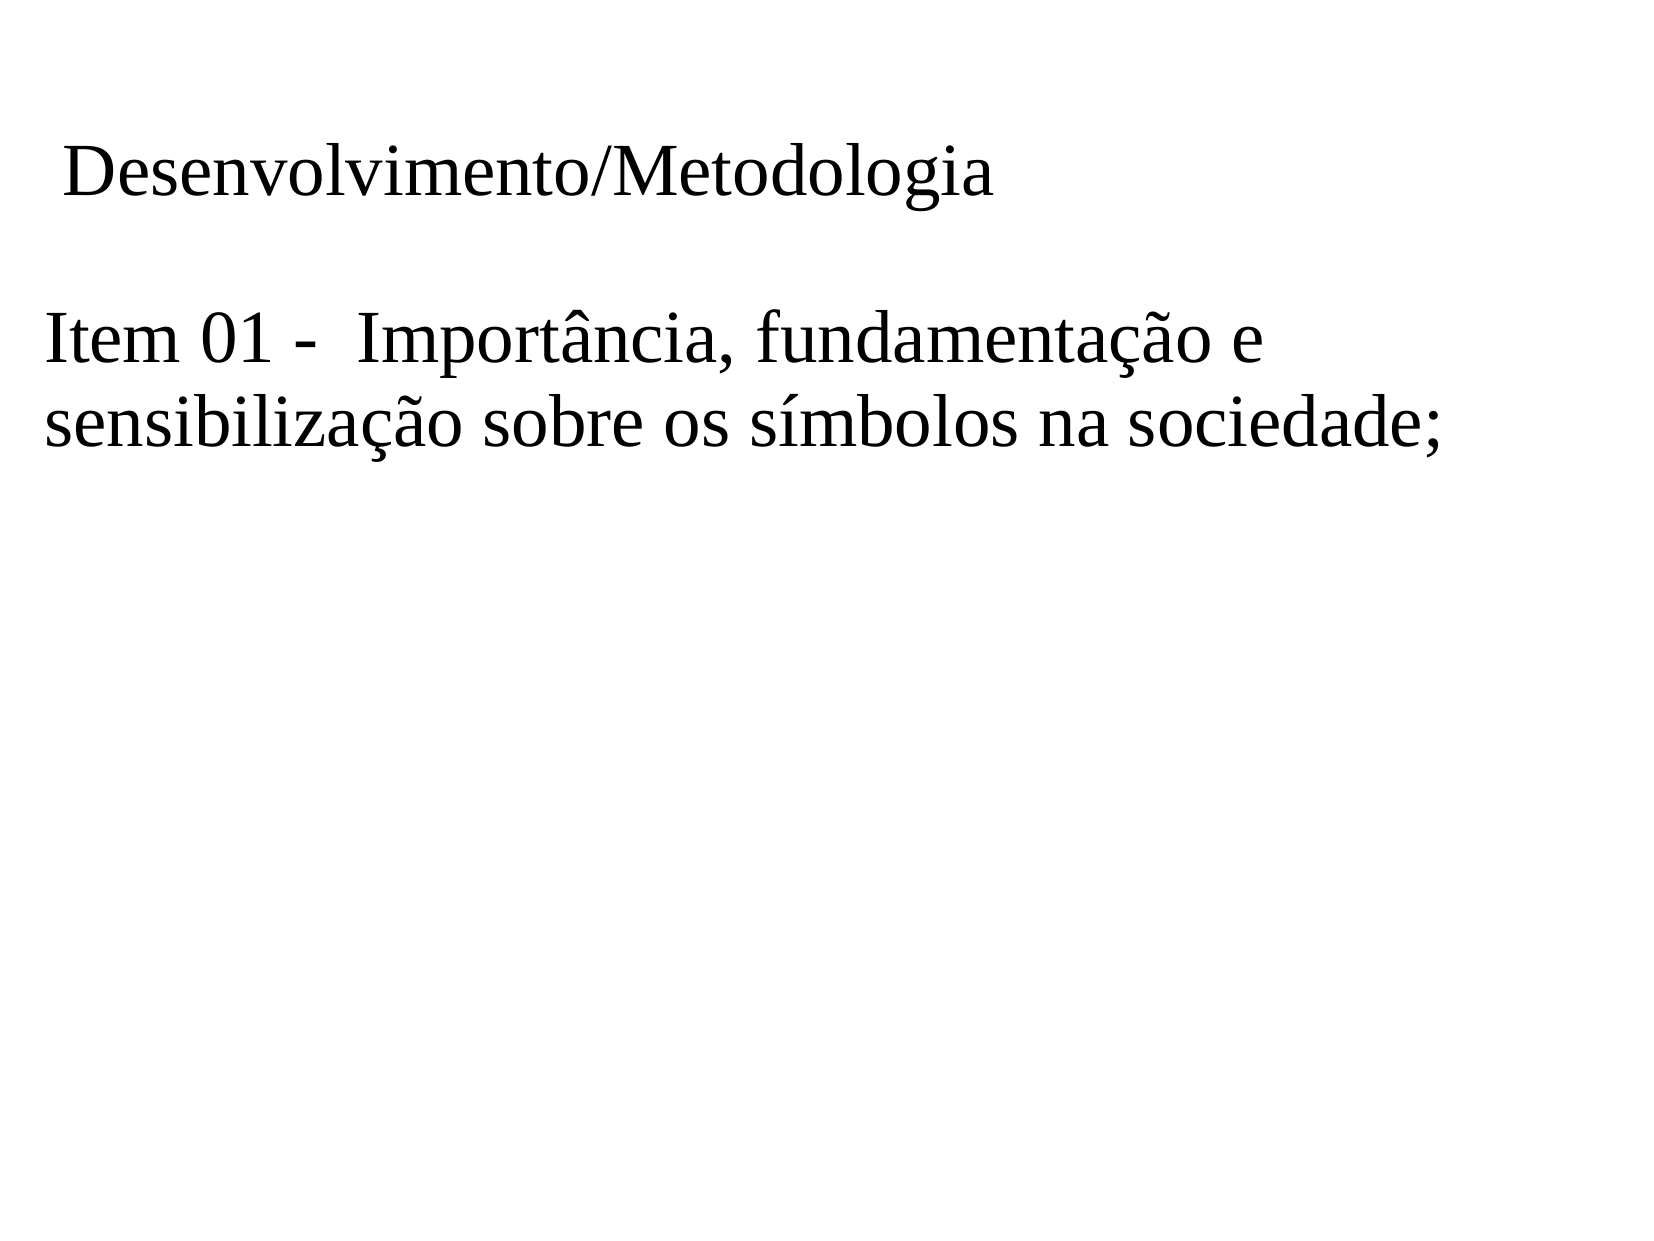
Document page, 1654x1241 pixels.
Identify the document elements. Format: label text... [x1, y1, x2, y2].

text_box Desenvolvimento/Metodologia Item 01 - Importância, fundamentação e sensibilização sobre os símbolos na sociedade; [29, 118, 1654, 1241]
